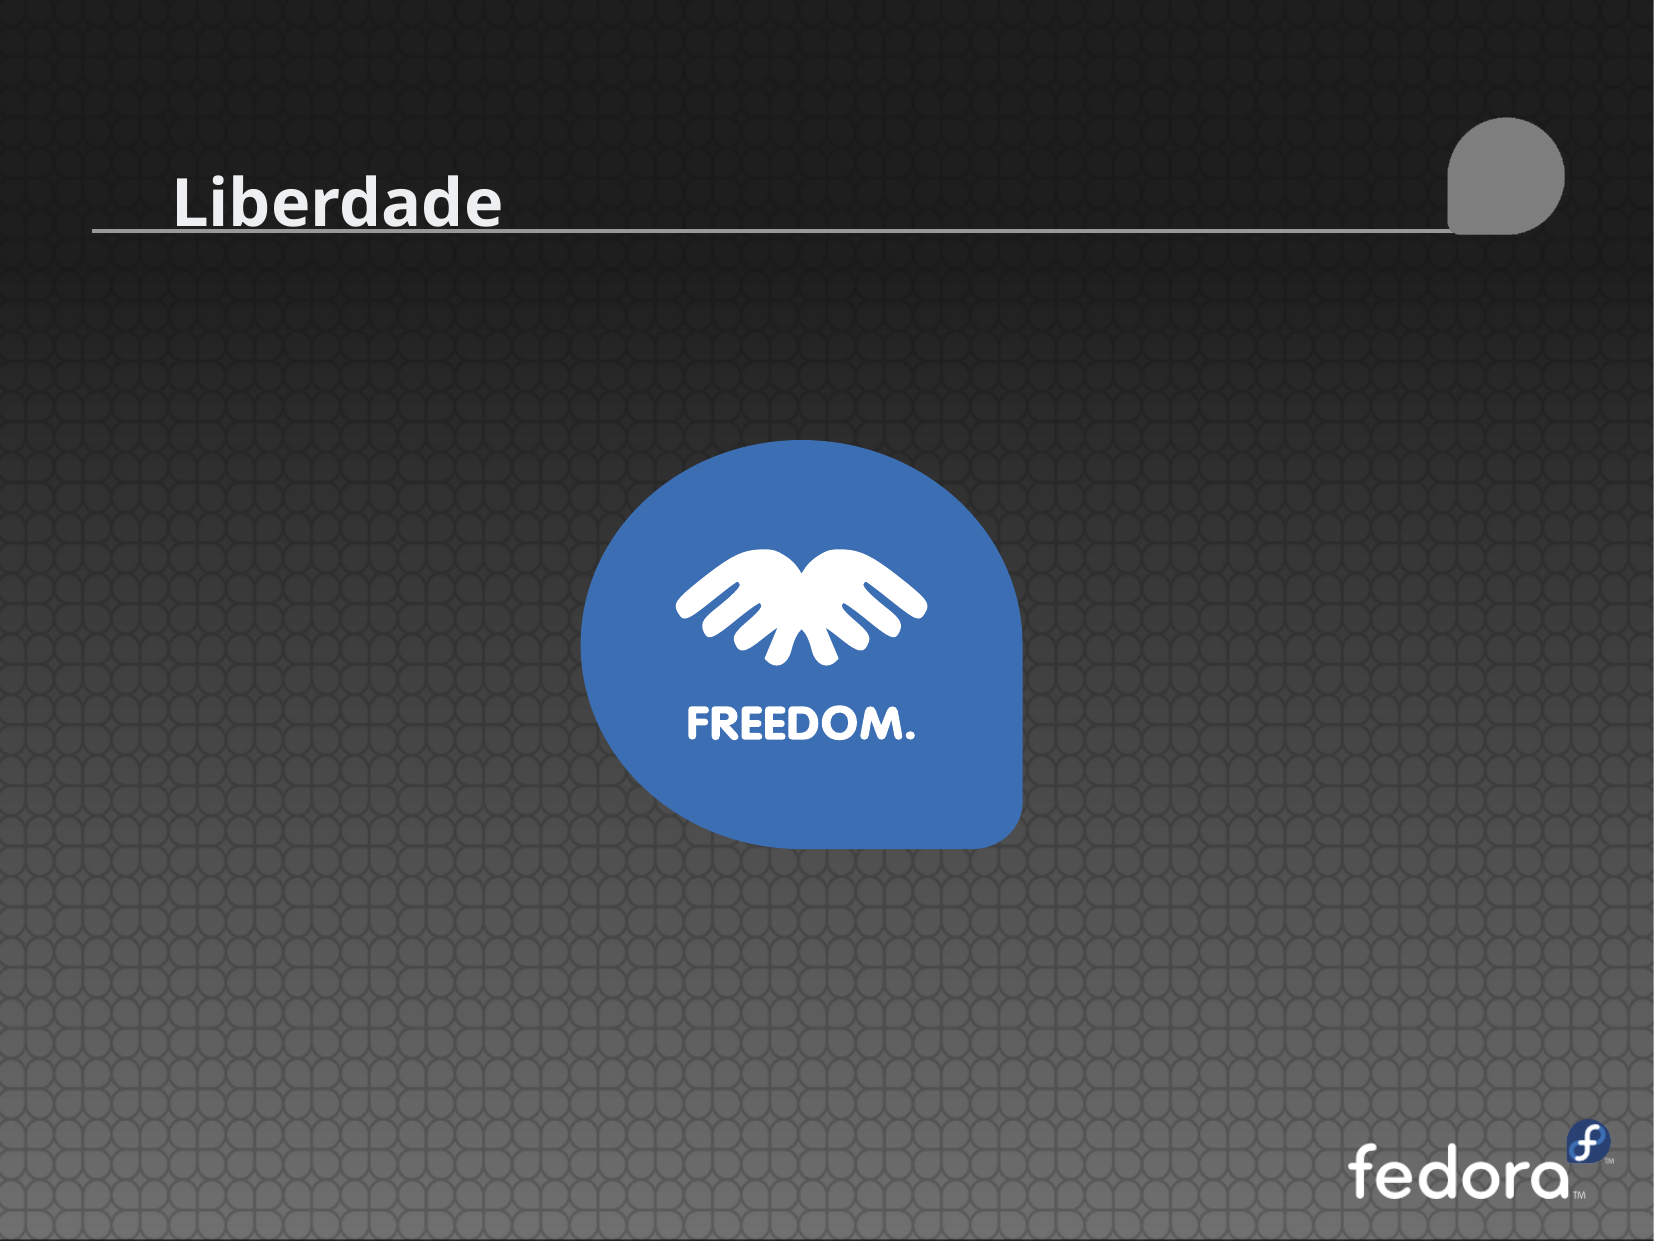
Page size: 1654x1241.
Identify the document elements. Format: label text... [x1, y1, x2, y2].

text_box Liberdade [156, 148, 587, 241]
picture [0, 0, 1654, 1241]
